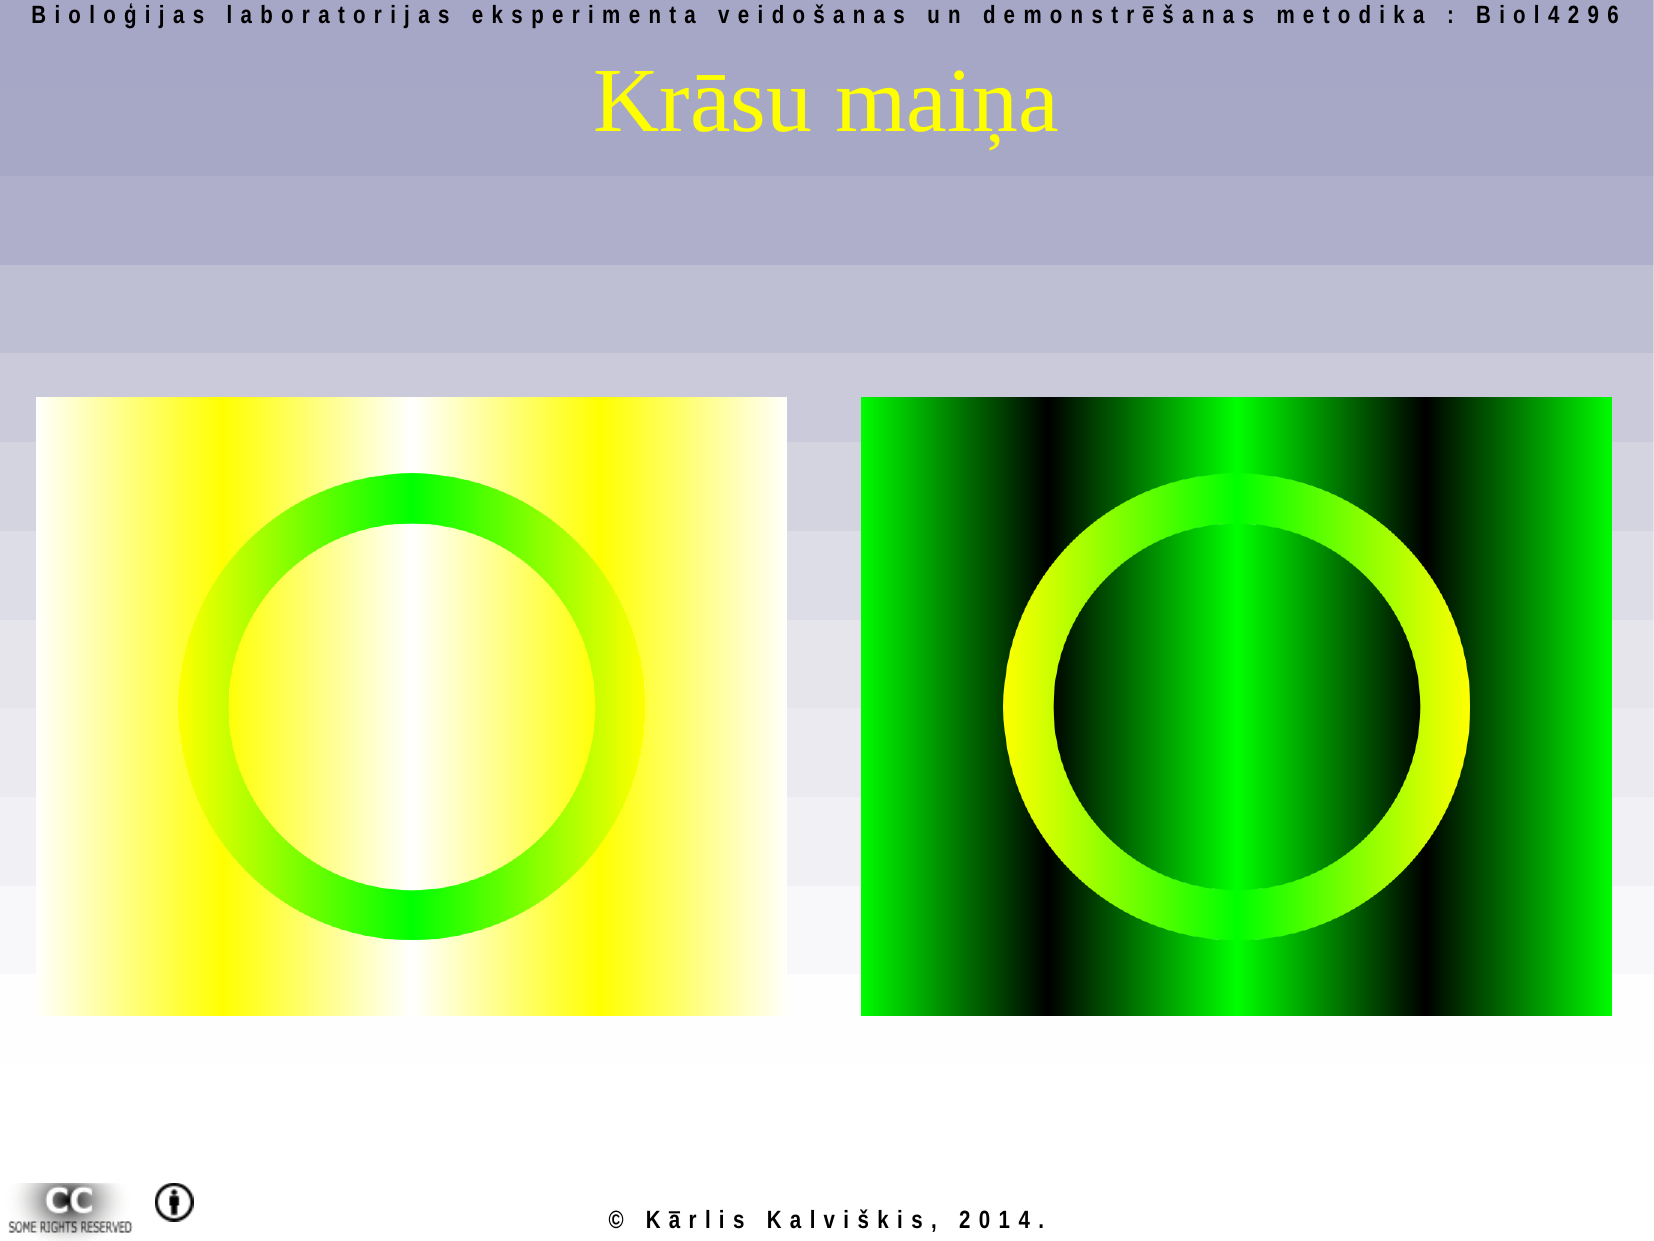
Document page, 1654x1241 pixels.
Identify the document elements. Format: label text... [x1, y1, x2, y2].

picture [0, 0, 1654, 1241]
title Krāsu maiņa [29, 49, 1625, 296]
